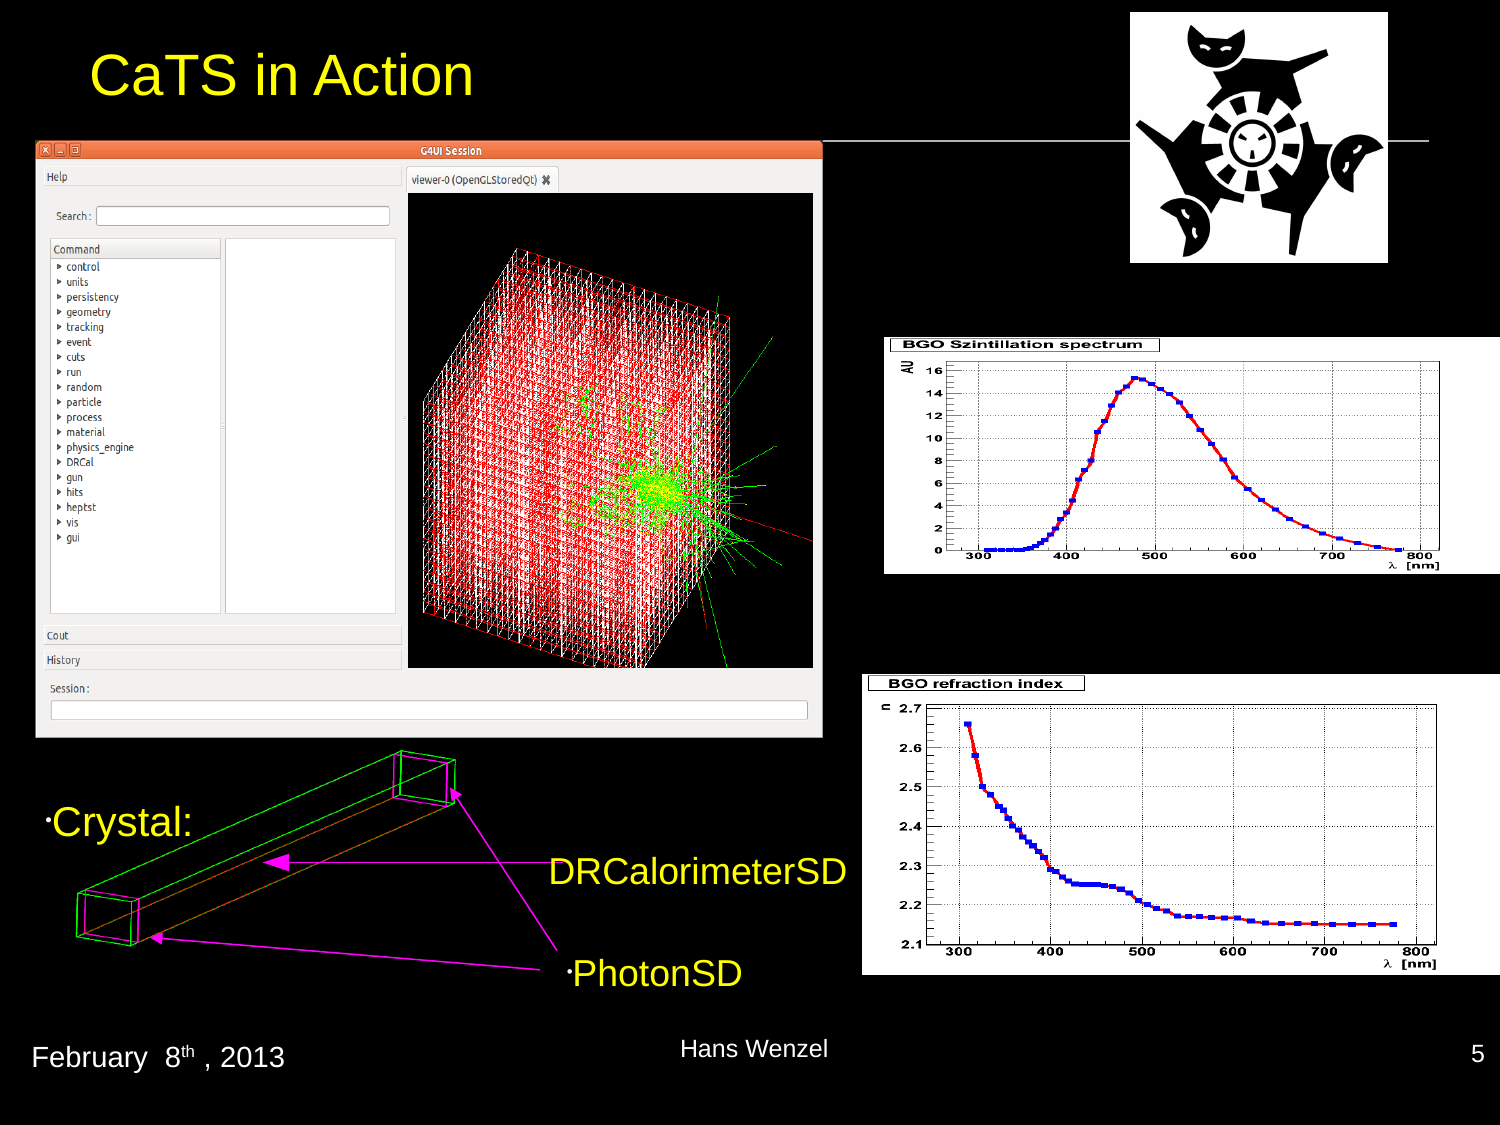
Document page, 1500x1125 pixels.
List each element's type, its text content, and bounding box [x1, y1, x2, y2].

picture [862, 674, 1500, 976]
picture [43, 800, 488, 1013]
picture [884, 337, 1500, 574]
text_box Crystal: [30, 787, 451, 850]
picture [35, 140, 823, 842]
text_box PhotonSD [552, 941, 925, 996]
text_box CaTS in Action [74, 0, 1425, 225]
text_box DRCalorimeterSD [533, 843, 863, 901]
picture [1130, 12, 1388, 263]
